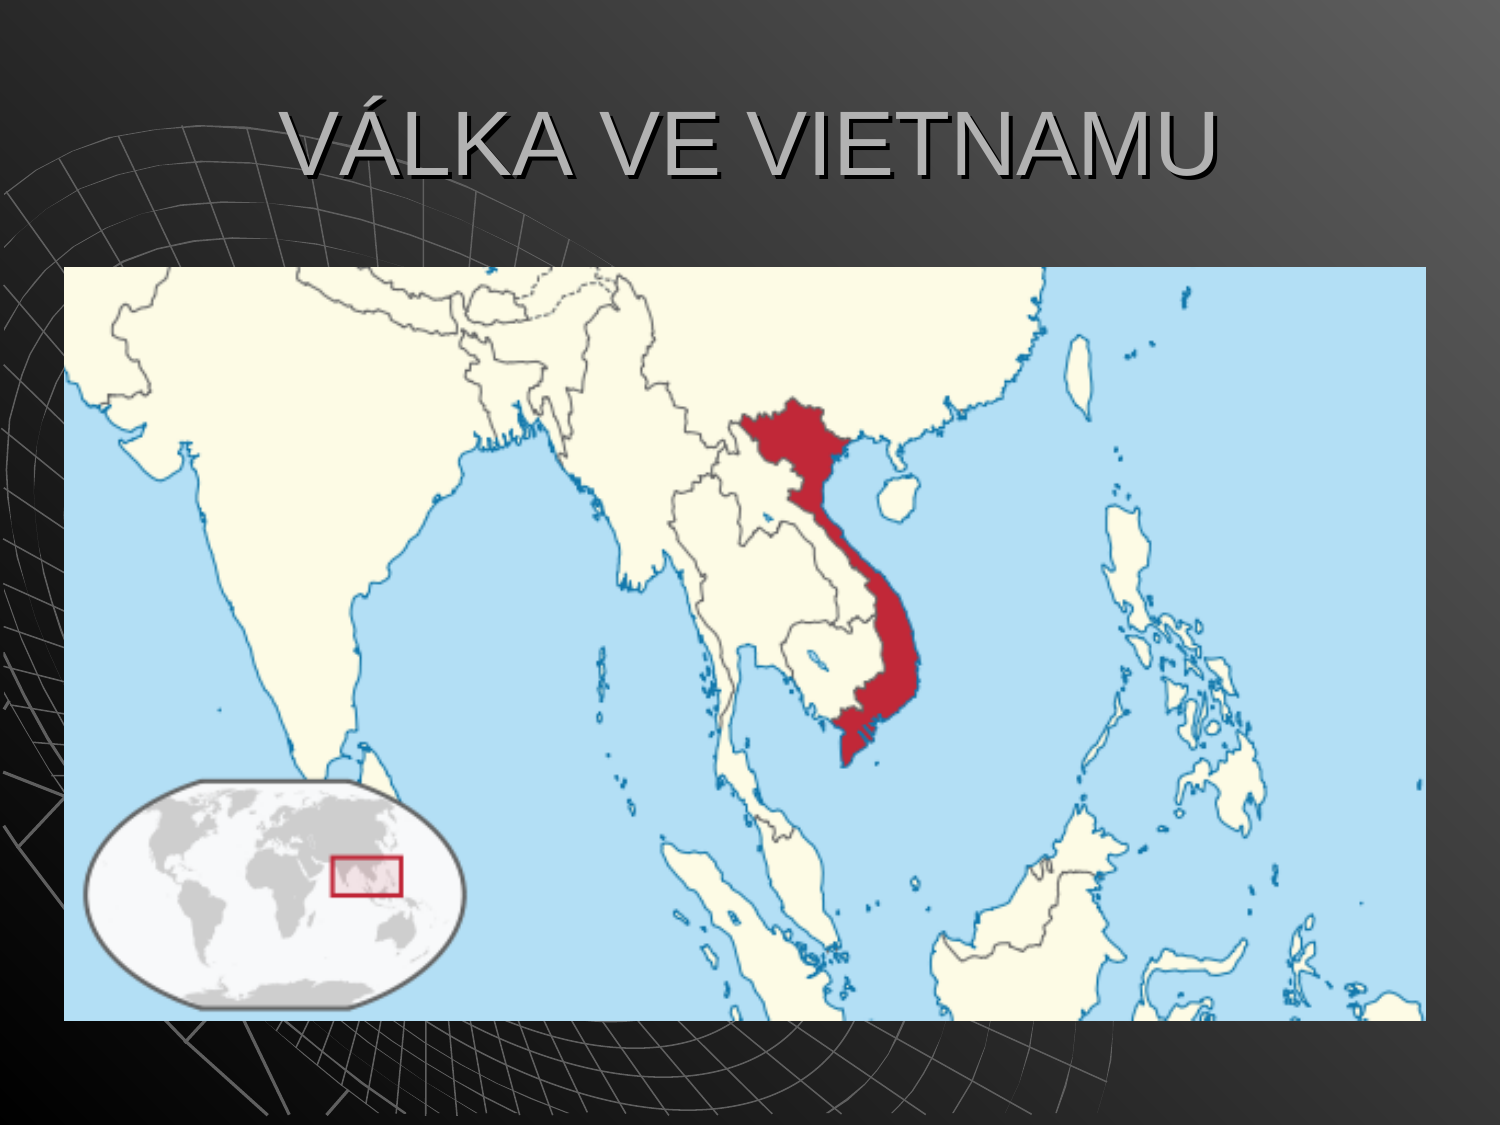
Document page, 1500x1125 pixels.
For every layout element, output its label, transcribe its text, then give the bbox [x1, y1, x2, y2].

list [75, 262, 1426, 267]
title VÁLKA VE VIETNAMU [75, 45, 1426, 233]
picture [64, 267, 1426, 1021]
